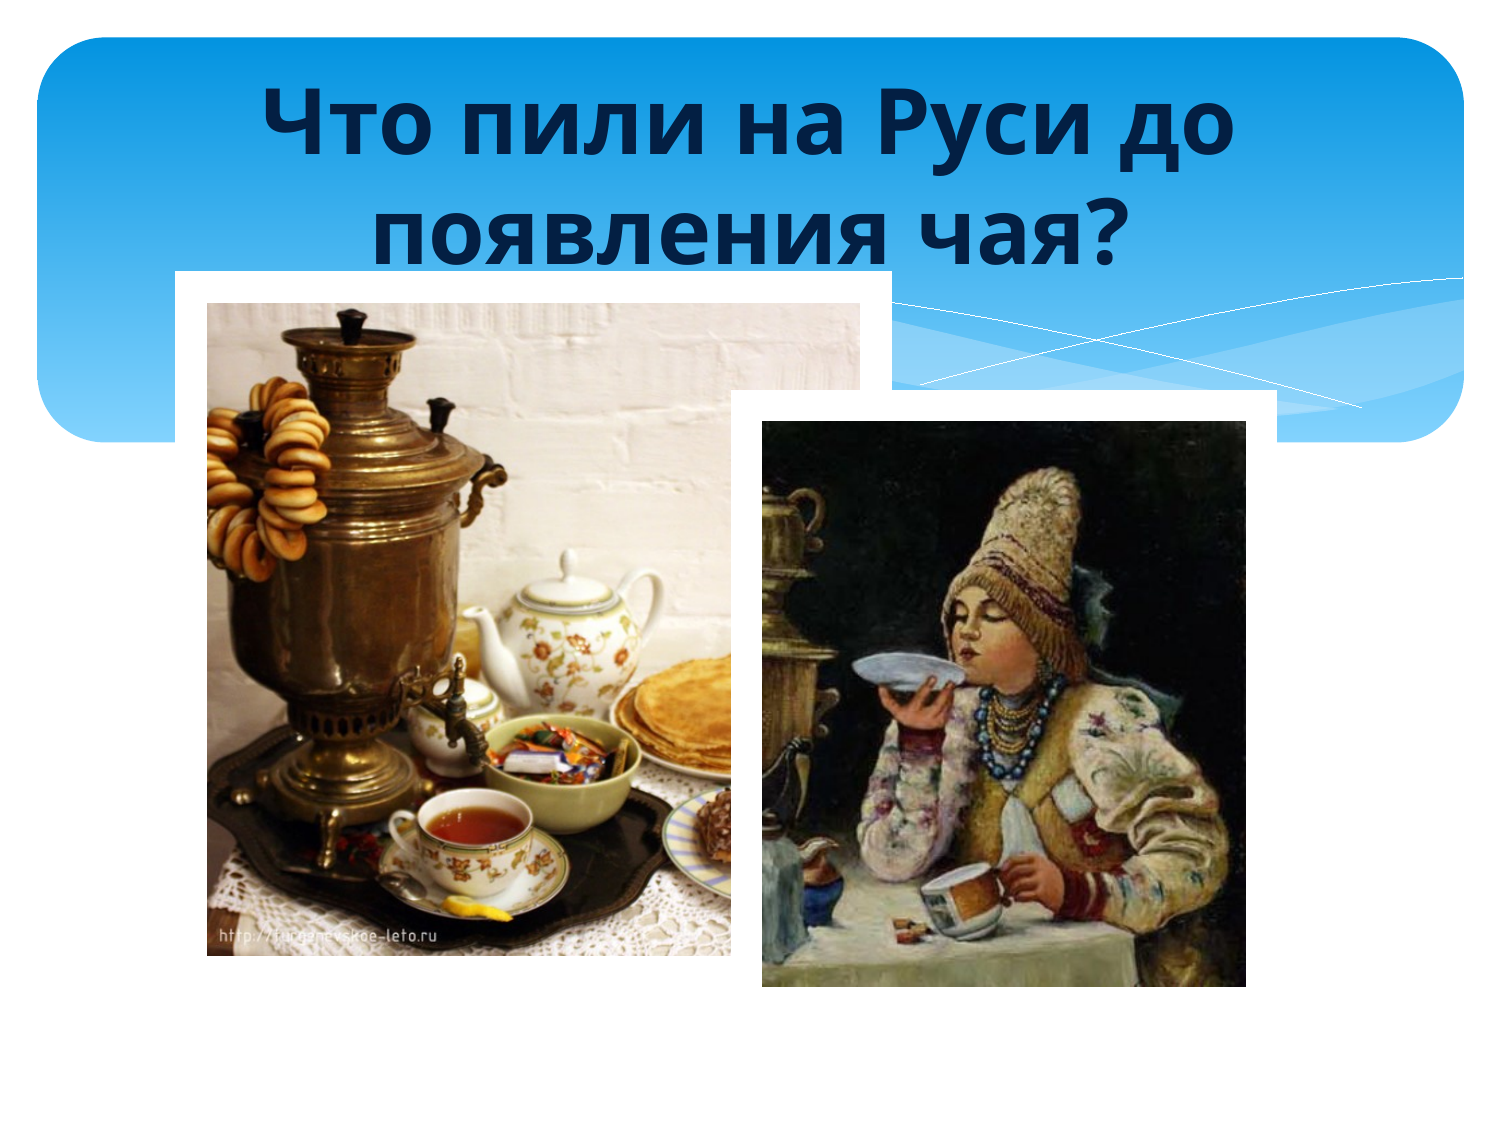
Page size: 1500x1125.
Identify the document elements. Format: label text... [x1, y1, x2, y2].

title Что пили на Руси до появления чая? [75, 55, 1425, 261]
picture [761, 420, 1246, 987]
picture [206, 302, 861, 957]
